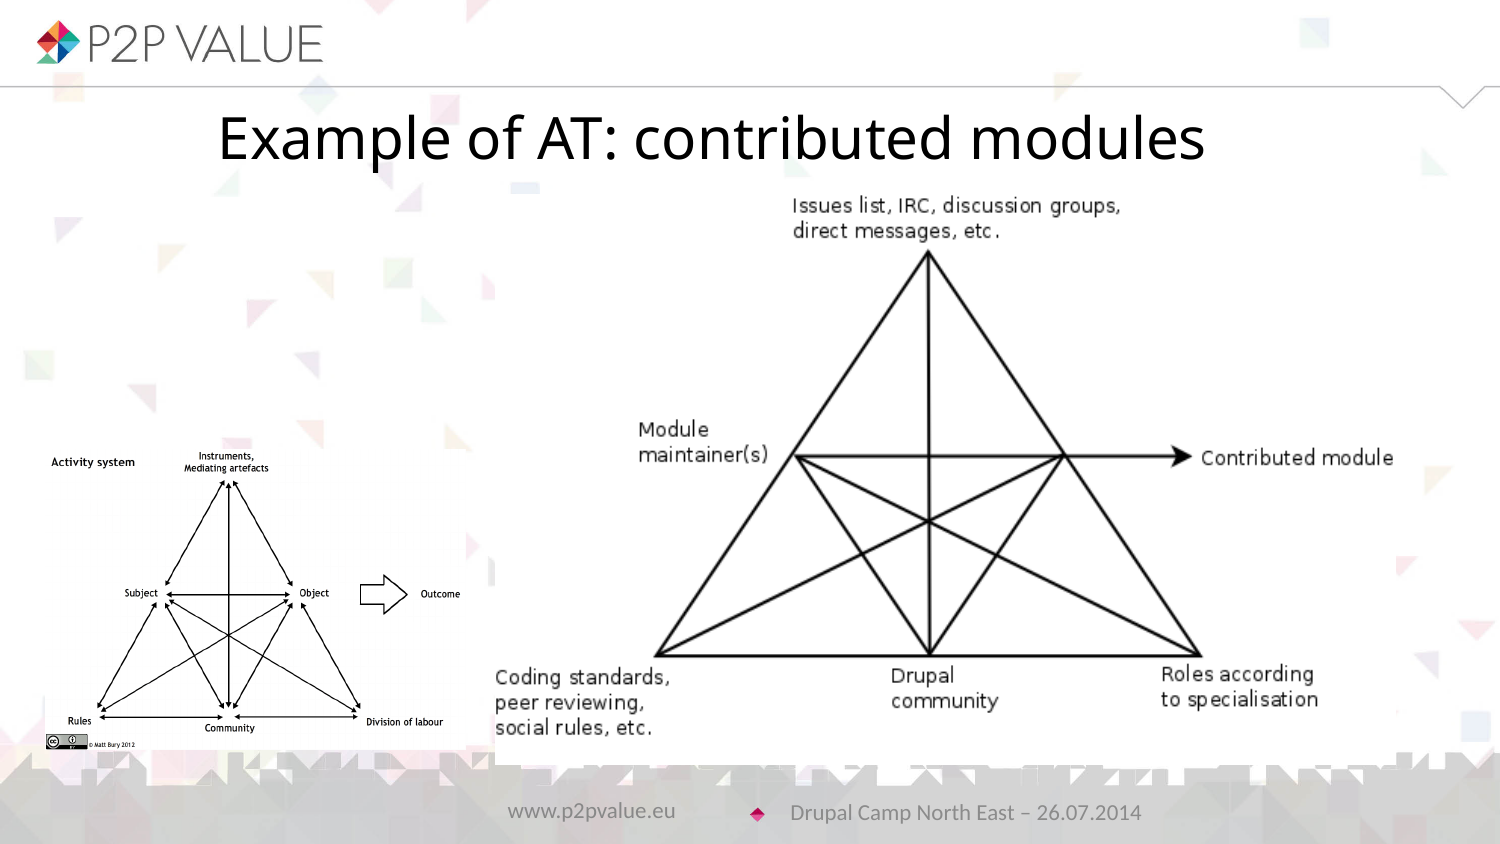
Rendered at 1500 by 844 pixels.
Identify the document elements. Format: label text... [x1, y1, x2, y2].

picture [0, 0, 1500, 844]
text_box Drupal Camp North East – 26.07.2014 [777, 788, 1470, 834]
text_box www.p2pvalue.eu [501, 789, 720, 829]
title Example of AT: contributed modules [60, 92, 1366, 181]
